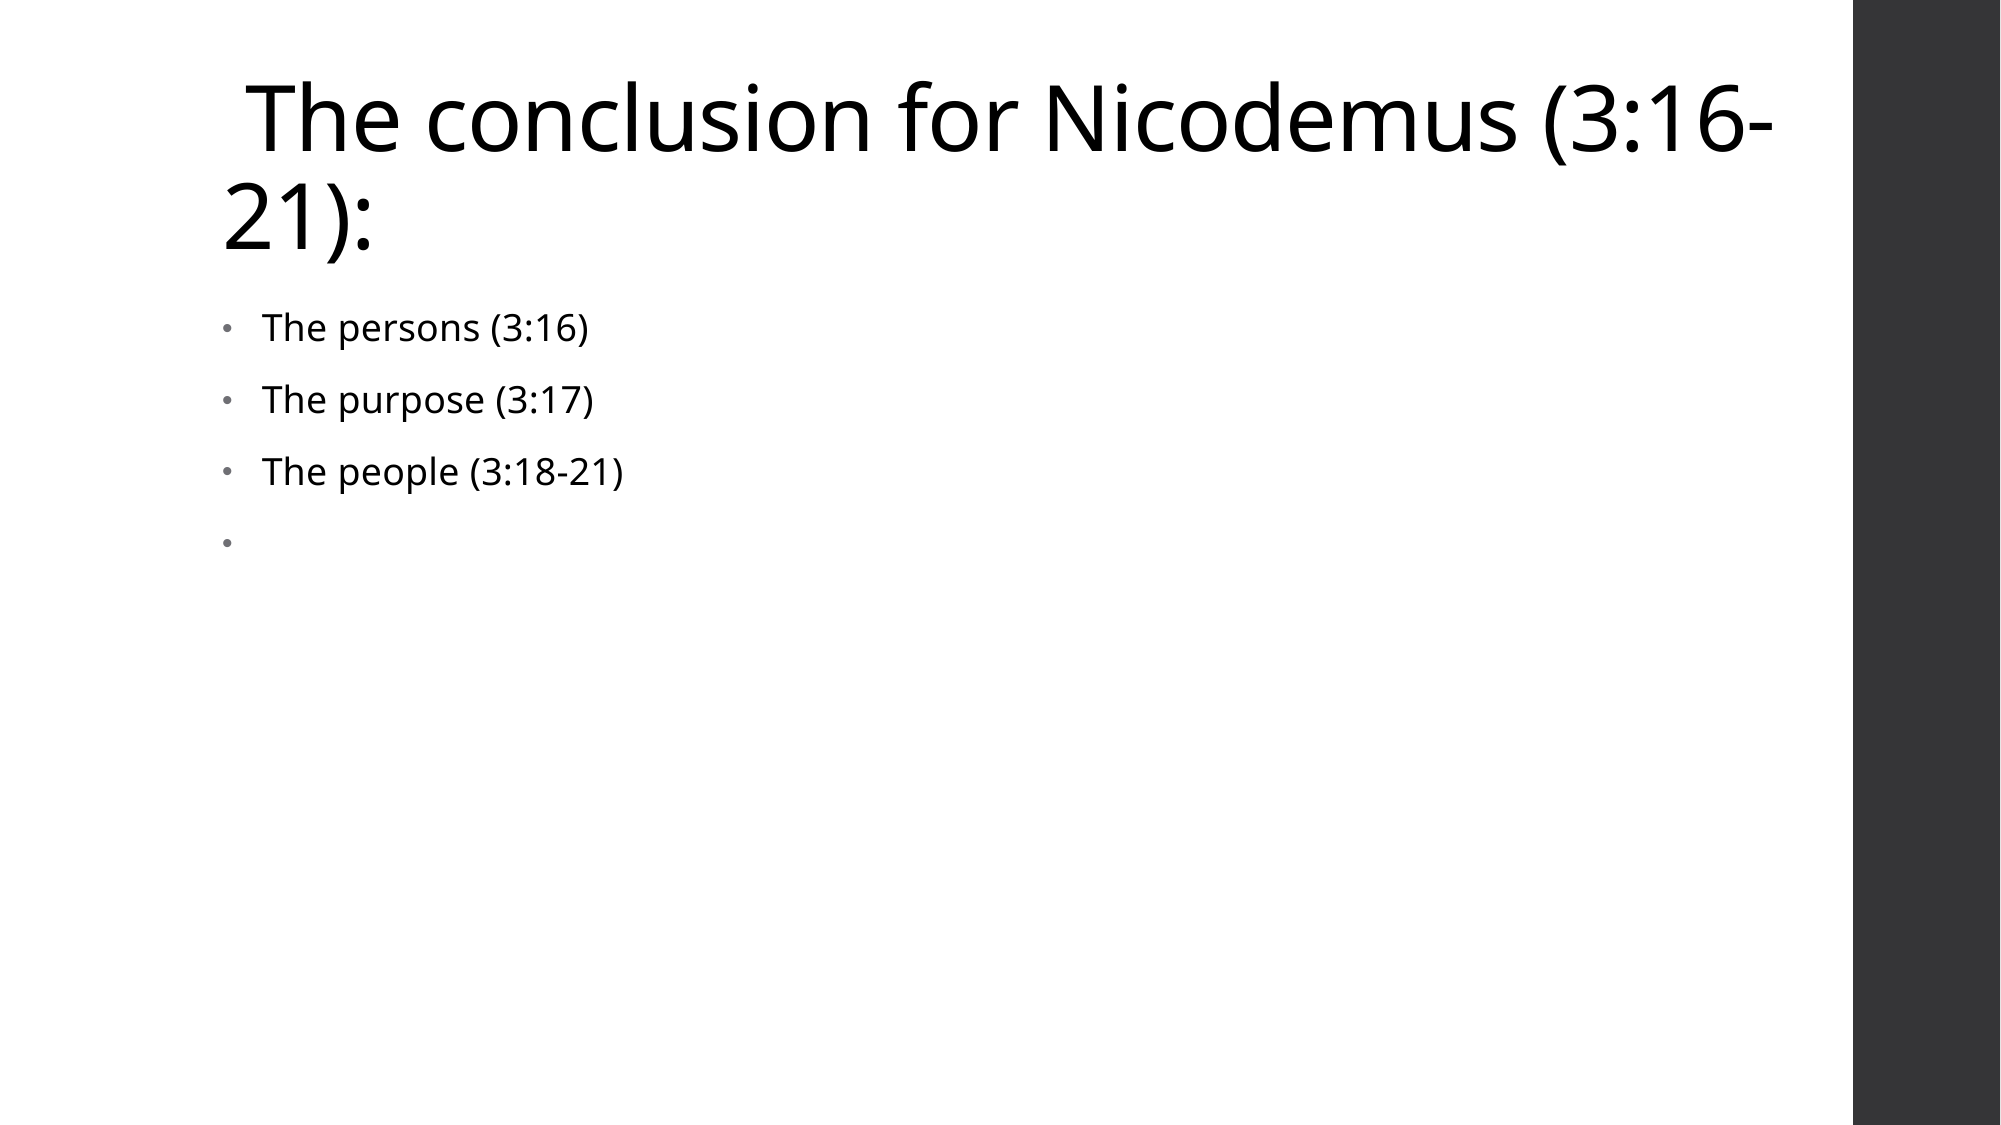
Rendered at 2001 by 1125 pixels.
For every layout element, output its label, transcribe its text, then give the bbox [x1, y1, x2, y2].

title The conclusion for Nicodemus (3:16-21): [206, 60, 1797, 278]
list The persons (3:16) The purpose (3:17) The people (3:18-21) [206, 299, 1617, 1014]
